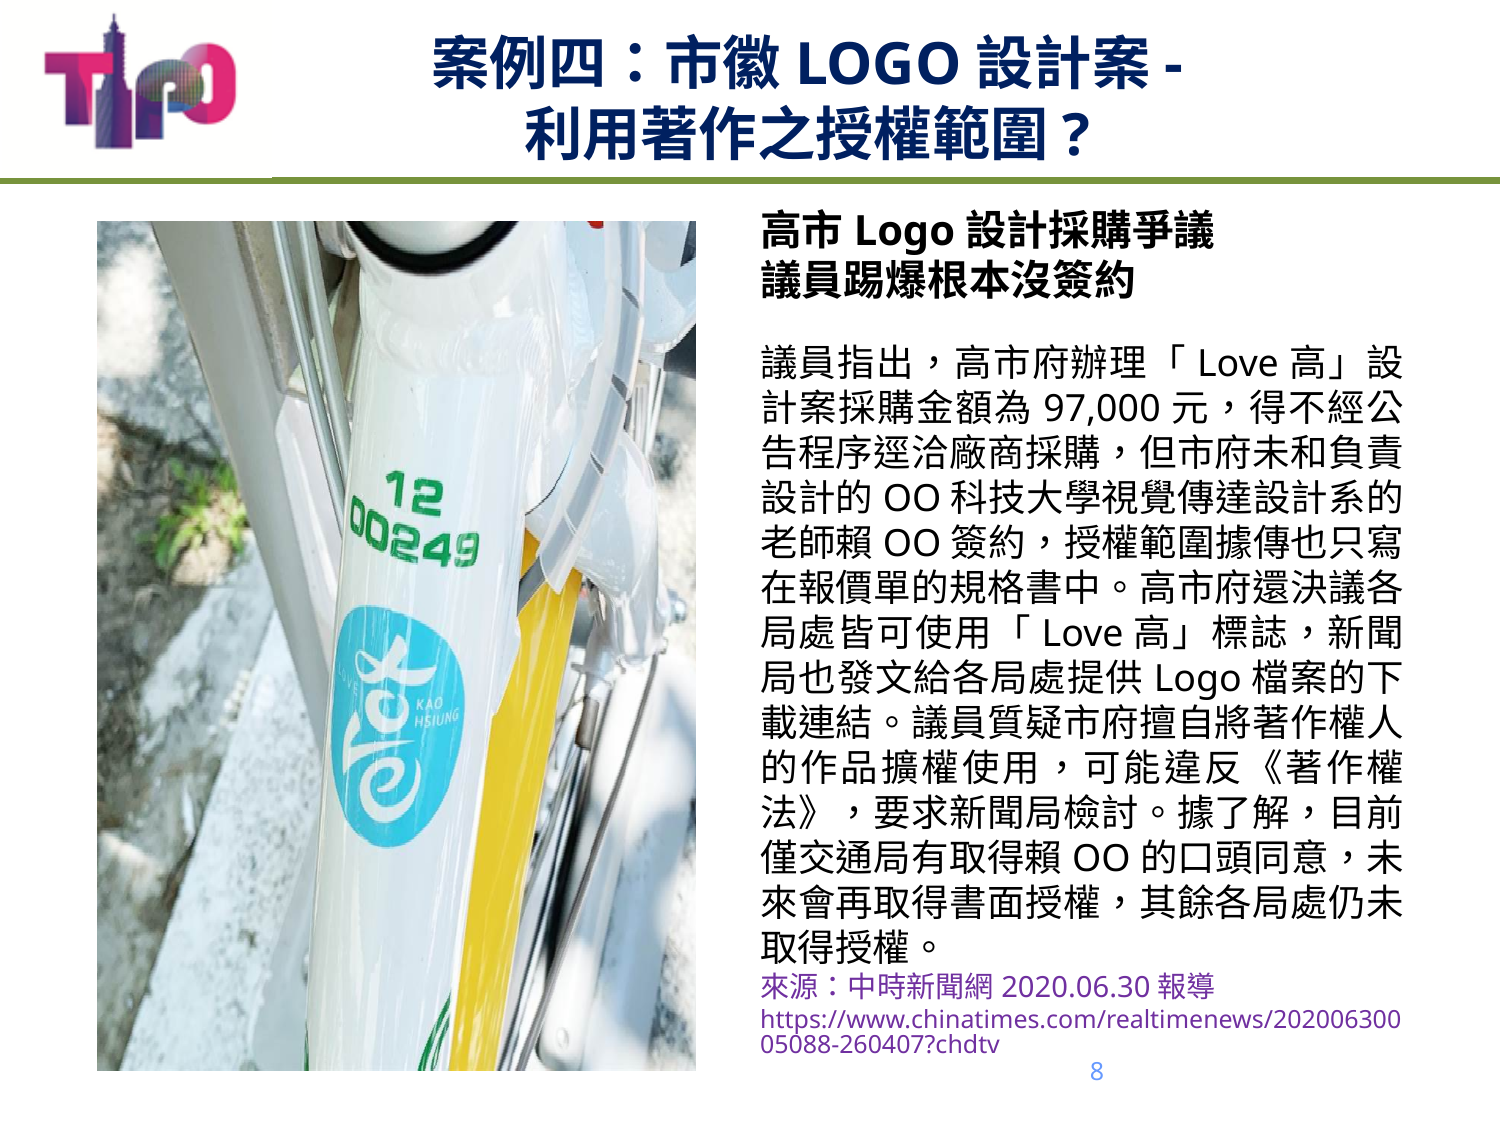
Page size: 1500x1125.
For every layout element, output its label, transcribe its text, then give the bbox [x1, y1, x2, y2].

text_box 8 [1074, 1042, 1426, 1103]
title 案例四：市徽LOGO設計案- 利用著作之授權範圍? [132, 19, 1483, 141]
picture [97, 221, 696, 1071]
text_box 高市Logo設計採購爭議 議員踢爆根本沒簽約 議員指出，高市府辦理「Love高」設計案採購金額為97,000元，得不經公告程序逕洽廠商採購，但市府未和負責設計的OO科技大學視覺傳達設計系的老師賴OO簽約，授權範圍據傳也只寫在報價單的規格書中。高市府還決議各局處皆可使用「Love高」標誌，新聞局也發文給各局處提供Logo檔案的下載連結。議員質疑市府擅自將著作權人的作品擴權使用，可能違反《著作權法》，要求新聞局檢討。據了解，目前僅交通局有取得賴OO的口頭同意，未來會再取得書面授權，其餘各局處仍未取得授權。 來源：中時新聞網2020.06.30報導 https://www.chinatimes.com/realtimenews/20200630005088-260407?chdtv [745, 196, 1420, 1080]
